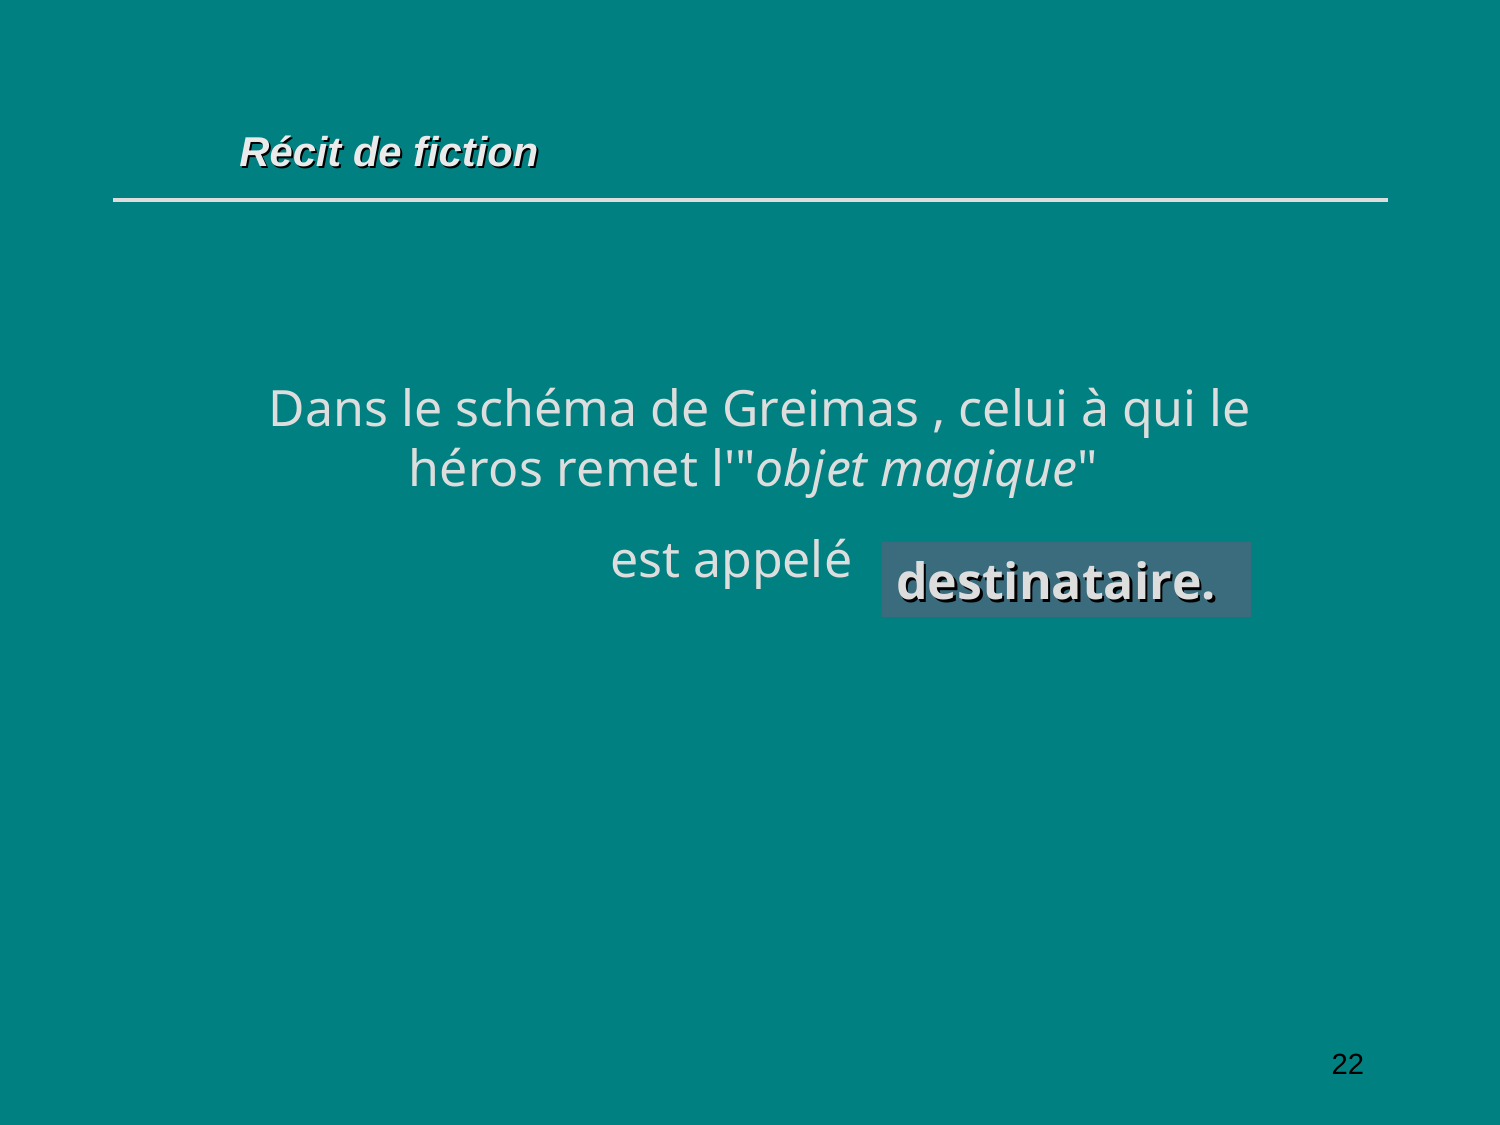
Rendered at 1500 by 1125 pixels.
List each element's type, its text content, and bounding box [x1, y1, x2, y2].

text_box destinataire. [881, 541, 1252, 618]
text_box Dans le schéma de Greimas , celui à qui le héros remet l'"objet magique" est appelé [182, 368, 1338, 596]
text_box Récit de fiction [224, 116, 554, 183]
